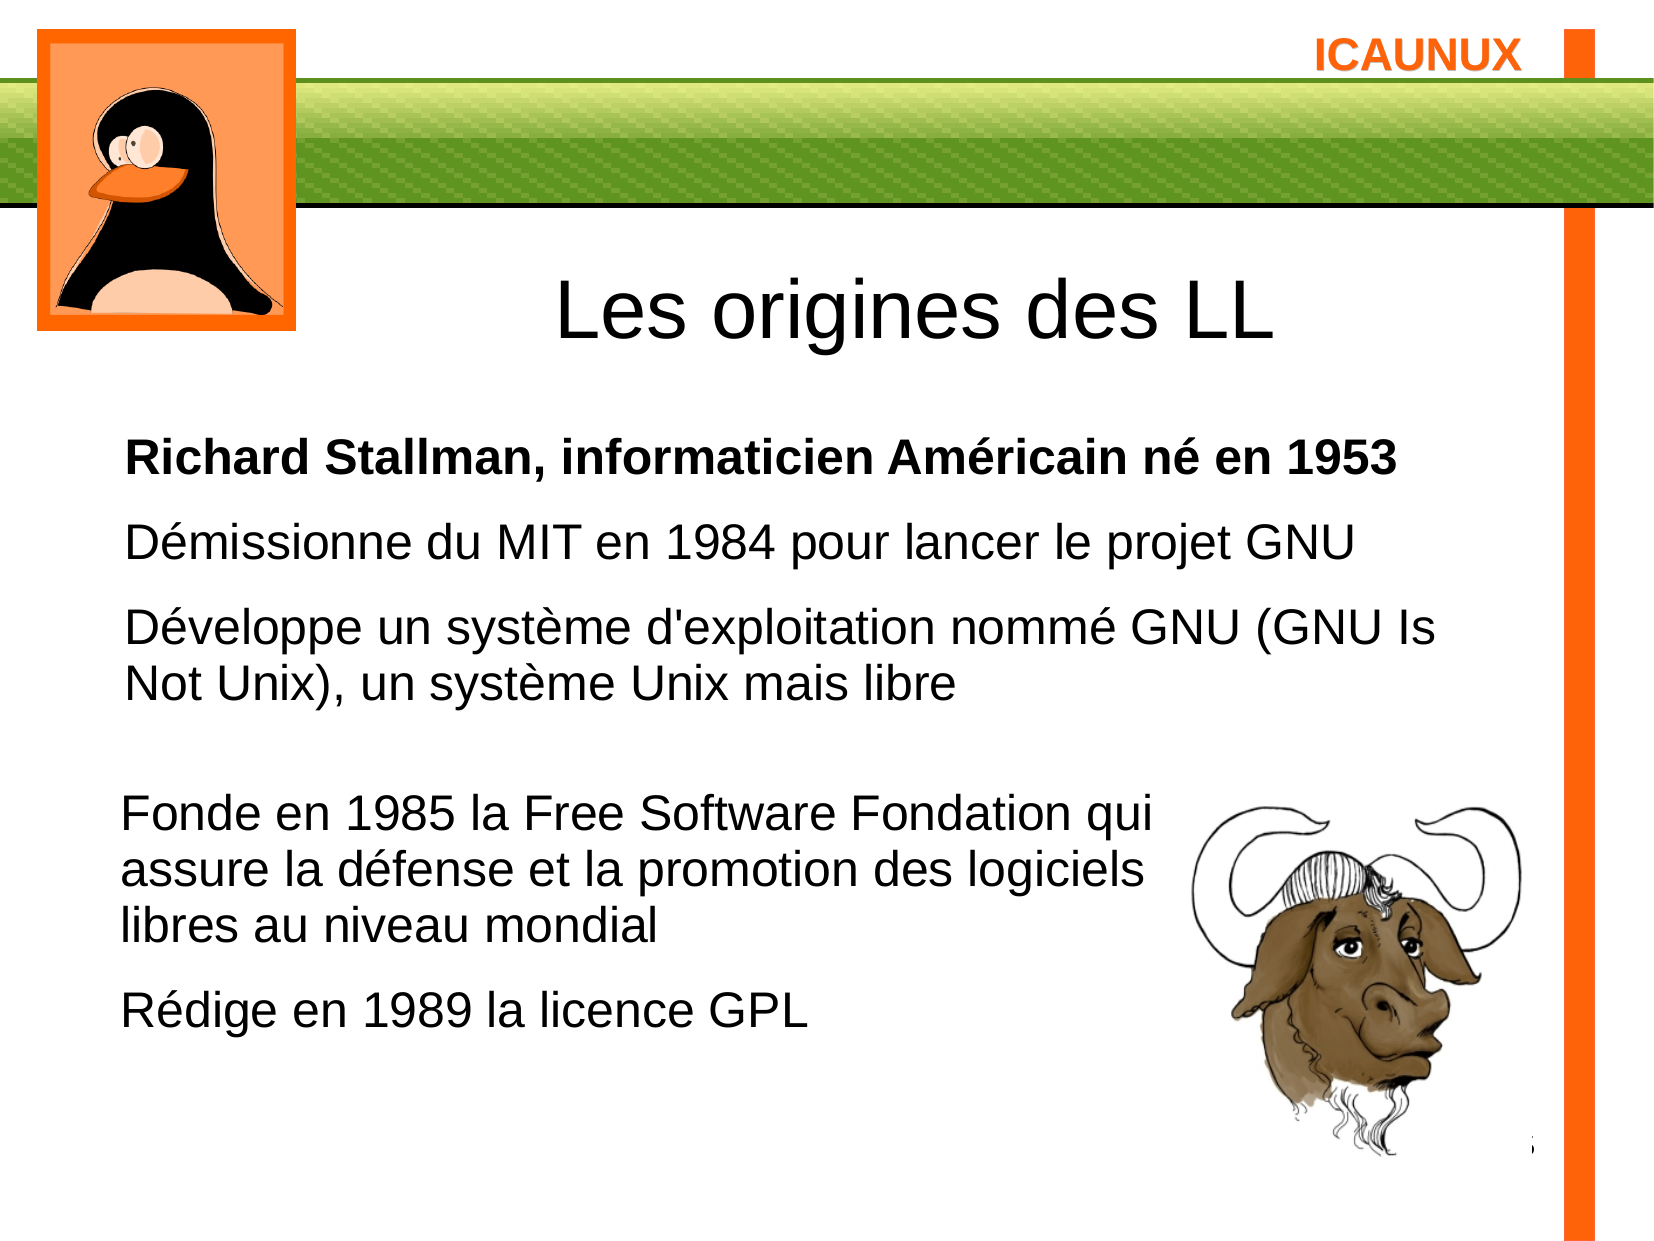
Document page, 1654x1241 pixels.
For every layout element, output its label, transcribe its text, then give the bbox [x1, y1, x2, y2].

picture [0, 29, 1654, 331]
picture [1181, 767, 1532, 1182]
list Fonde en 1985 la Free Software Fondation qui assure la défense et la promotion des logiciels libres au niveau mondial Rédige en 1989 la licence GPL [120, 785, 1214, 1083]
title Les origines des LL [324, 235, 1506, 384]
list Richard Stallman, informaticien Américain né en 1953 Démissionne du MIT en 1984 pour lancer le projet GNU Développe un système d'exploitation nommé GNU (GNU Is Not Unix), un système Unix mais libre [124, 428, 1447, 768]
